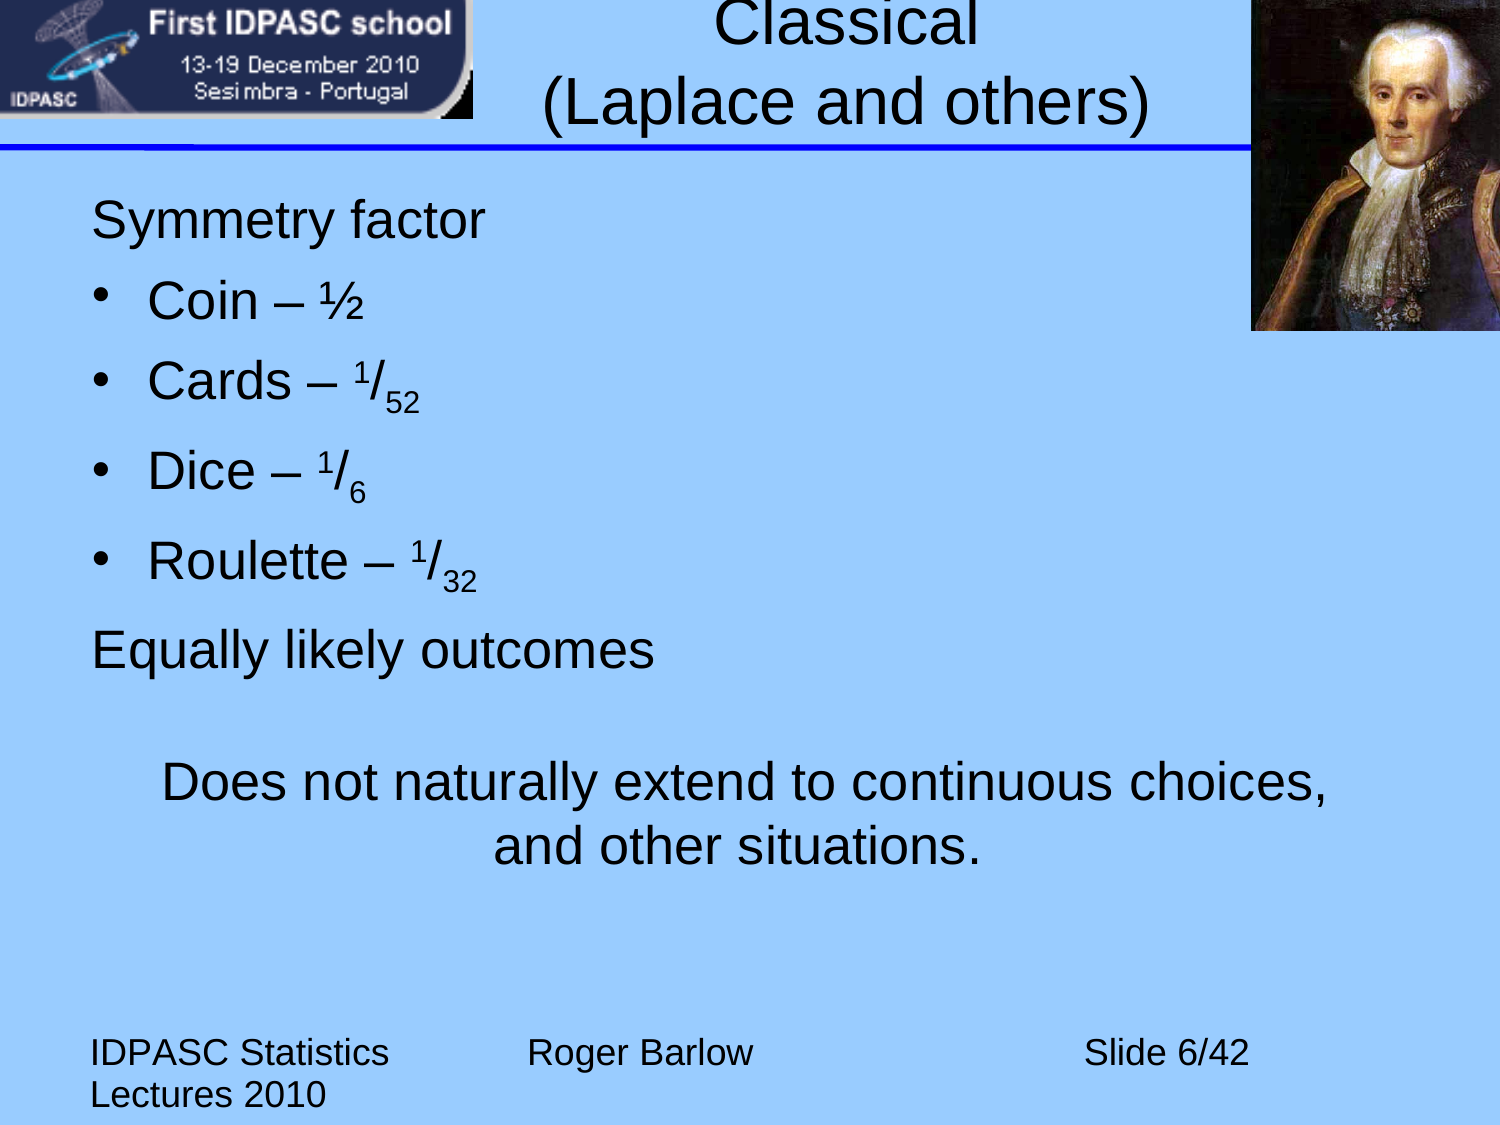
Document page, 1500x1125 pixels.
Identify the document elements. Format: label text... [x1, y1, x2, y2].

picture [1251, 0, 1500, 331]
title Classical (Laplace and others) [501, 0, 1211, 178]
text_box Symmetry factor Coin – ½ Cards – 1/52 Dice – 1/6 Roulette – 1/32 Equally likely outcomes [76, 177, 1034, 1018]
picture [0, 0, 473, 119]
text_box Does not naturally extend to continuous choices, and other situations. [88, 738, 1388, 884]
